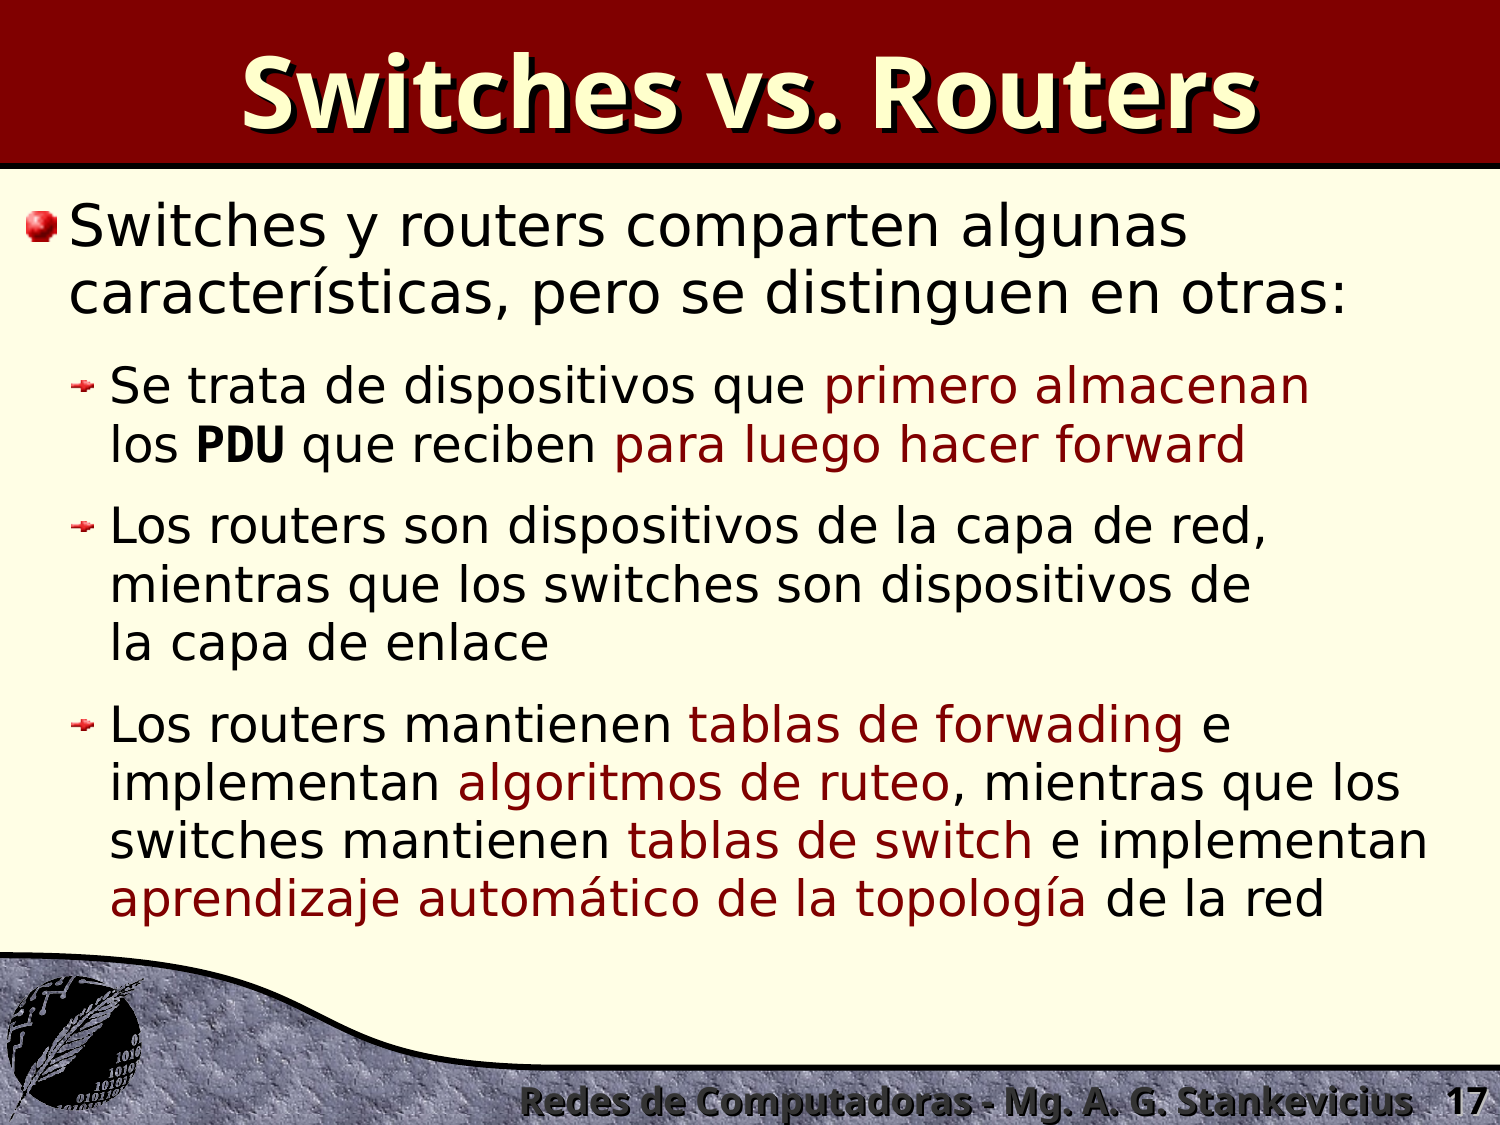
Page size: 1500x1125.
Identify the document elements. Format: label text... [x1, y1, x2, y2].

picture [1047, 1100, 1054, 1110]
list Switches y routers comparten algunas características, pero se distinguen en otras: Se trata de dispositivos que primero almacenan los PDU que reciben para luego hacer forward Los routers son dispositivos de la capa de red, mientras que los switches son dispositivos de la capa de enlace Los routers mantienen tablas de forwading e implementan algoritmos de ruteo, mientras que los switches mantienen tablas de switch e implementan aprendizaje automático de la topología de la red [11, 192, 1486, 932]
picture [790, 1100, 795, 1110]
picture [0, 959, 1500, 1125]
title Switches vs. Routers [15, 5, 1485, 160]
